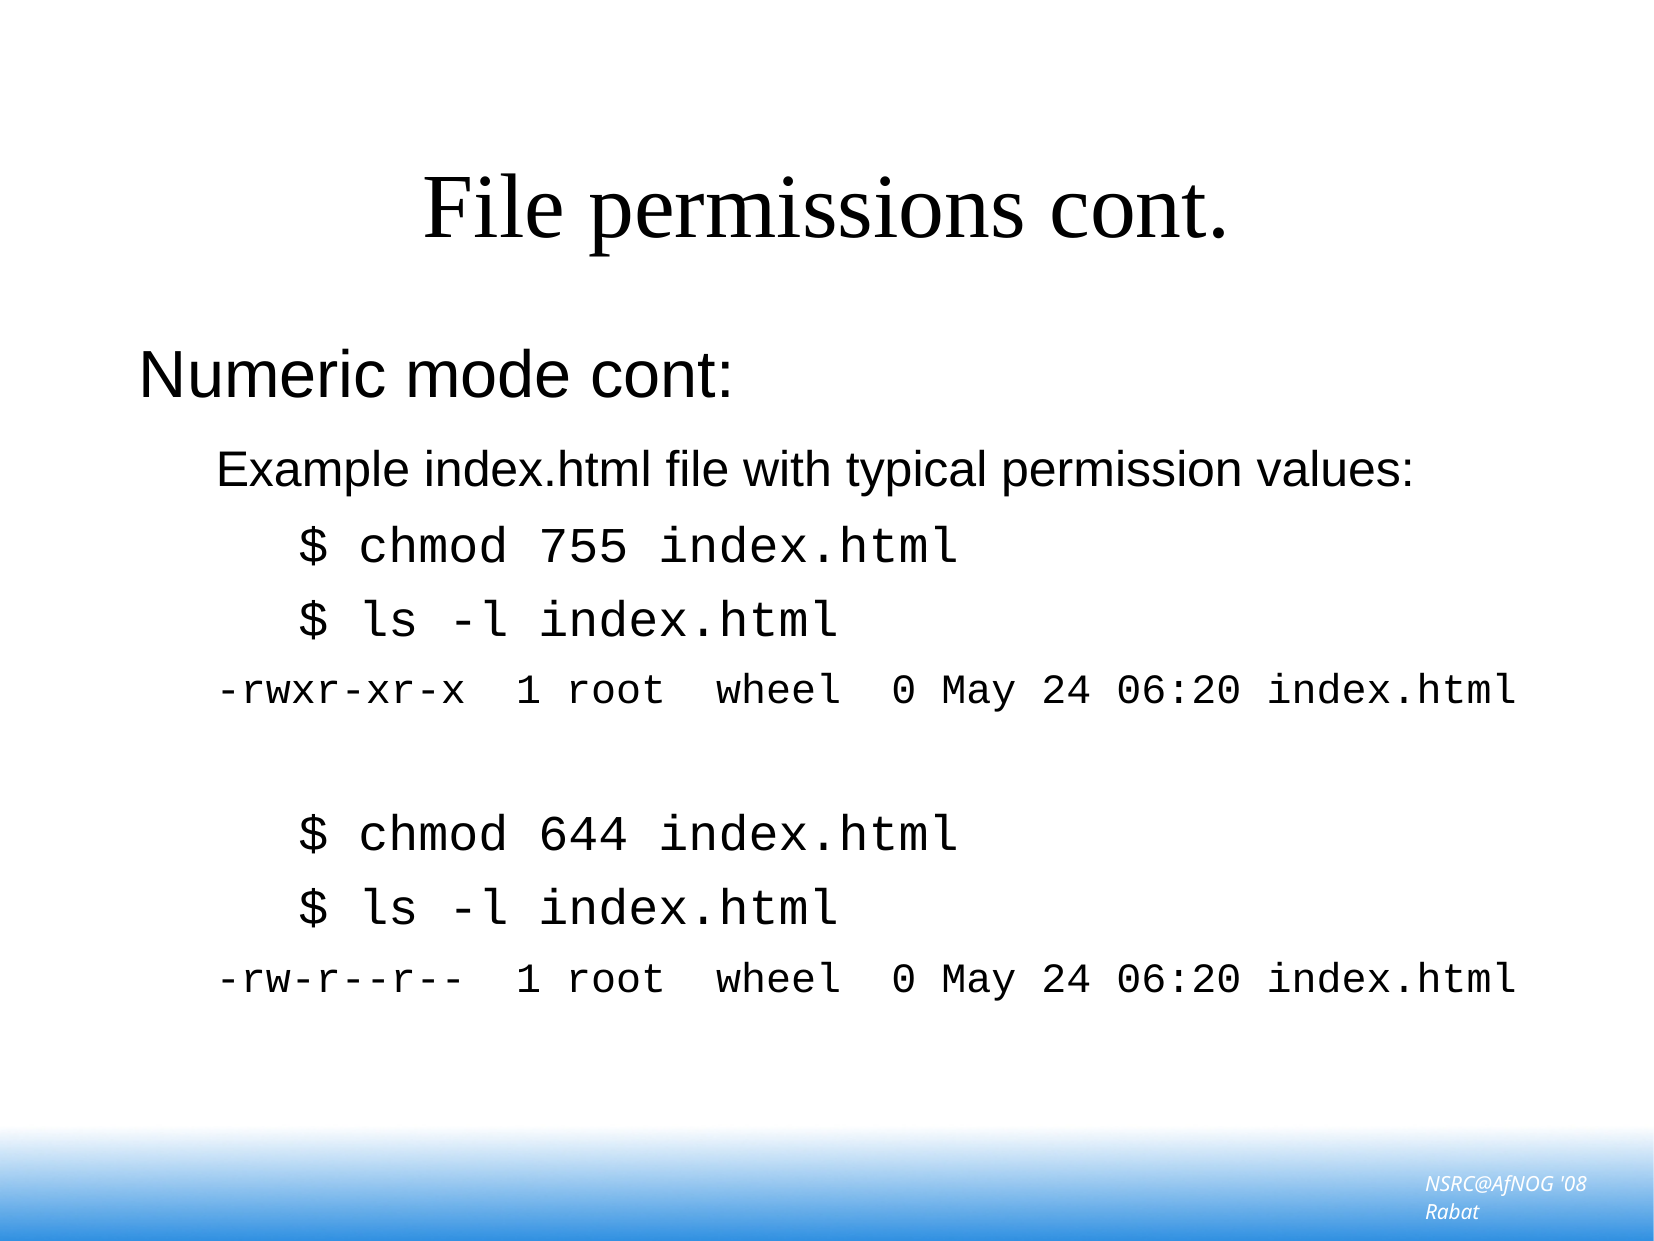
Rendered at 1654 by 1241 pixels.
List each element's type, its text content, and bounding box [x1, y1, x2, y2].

picture [0, 1124, 1654, 1241]
list Numeric mode cont: Example index.html file with typical permission values: $ chmod 755 index.html $ ls -l index.html -rwxr-xr-x 1 root wheel 0 May 24 06:20 index.html $ chmod 644 index.html $ ls -l index.html -rw-r--r-- 1 root wheel 0 May 24 06:20 index.html [121, 344, 1534, 1135]
title File permissions cont. [121, 102, 1534, 311]
